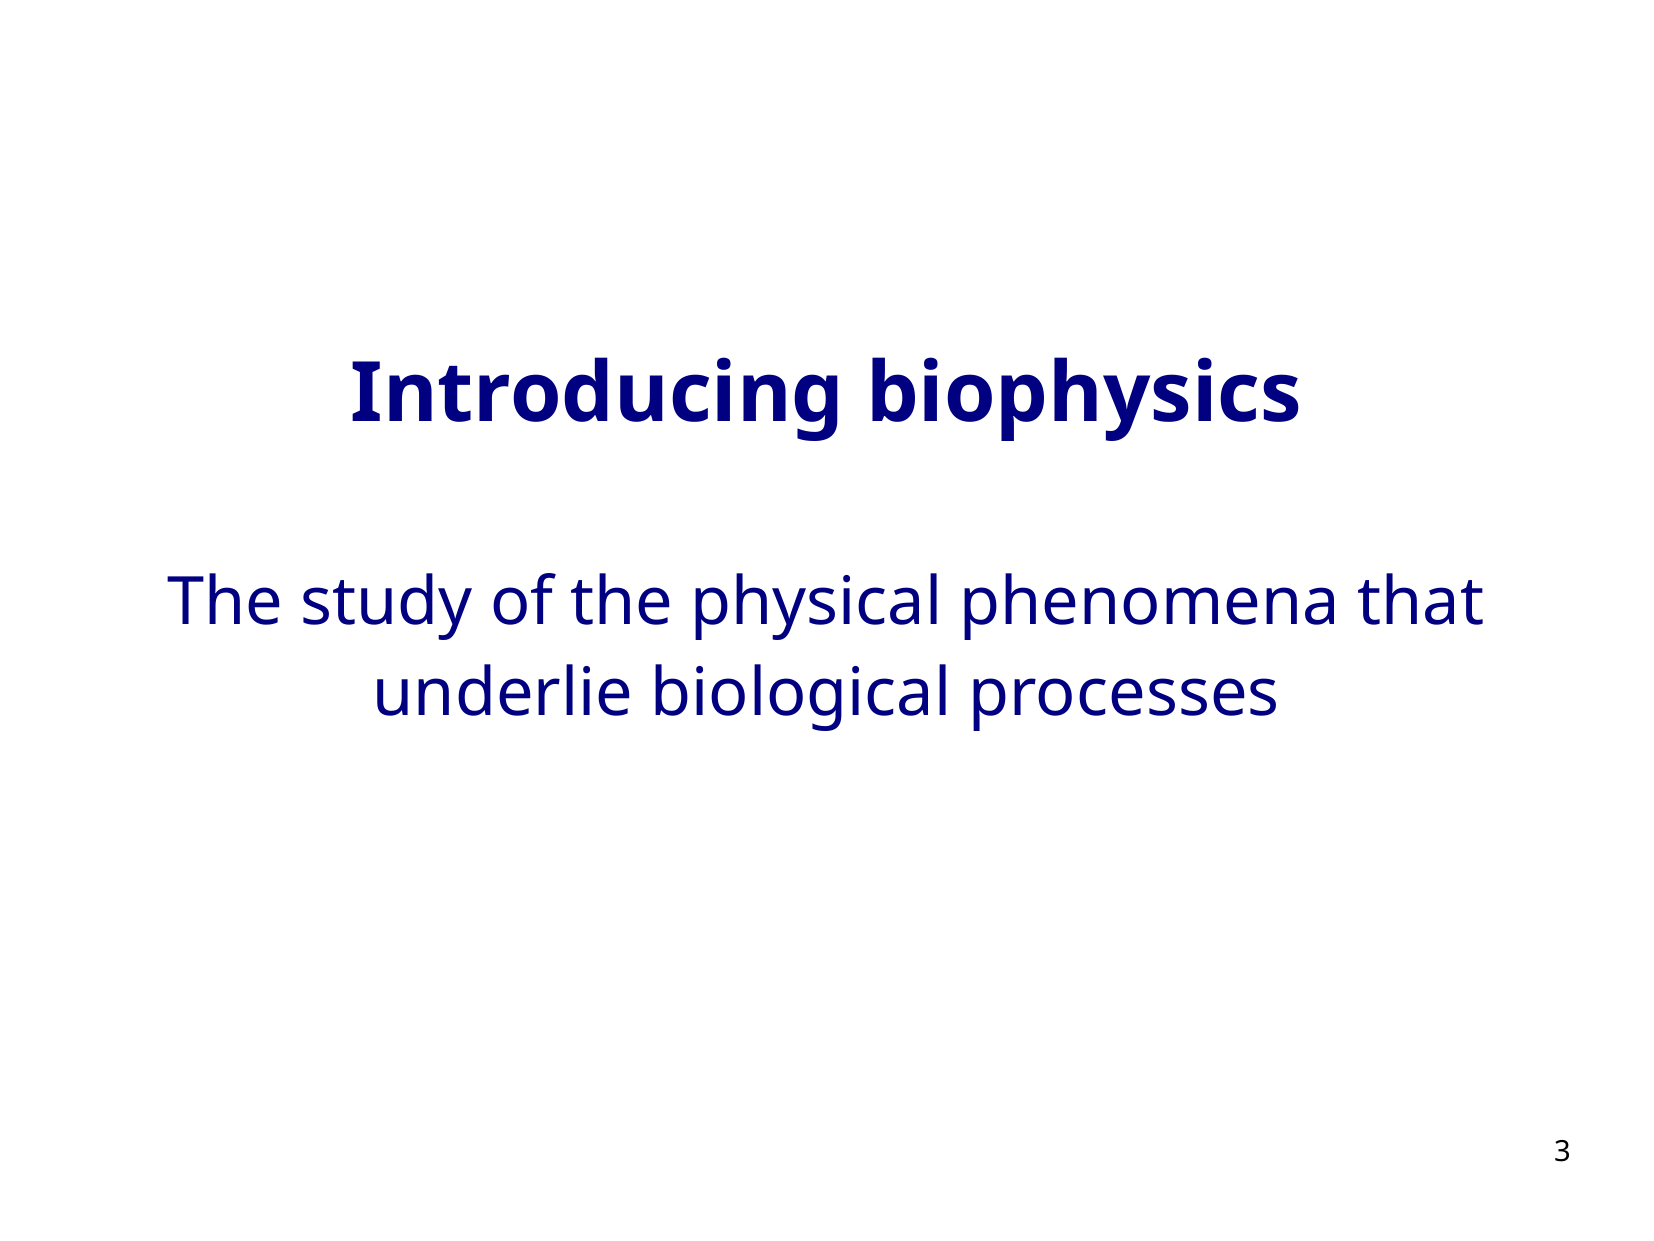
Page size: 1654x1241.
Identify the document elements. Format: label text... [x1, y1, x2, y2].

title The study of the physical phenomena that underlie biological processes [82, 540, 1571, 748]
title Introducing biophysics [82, 285, 1571, 493]
